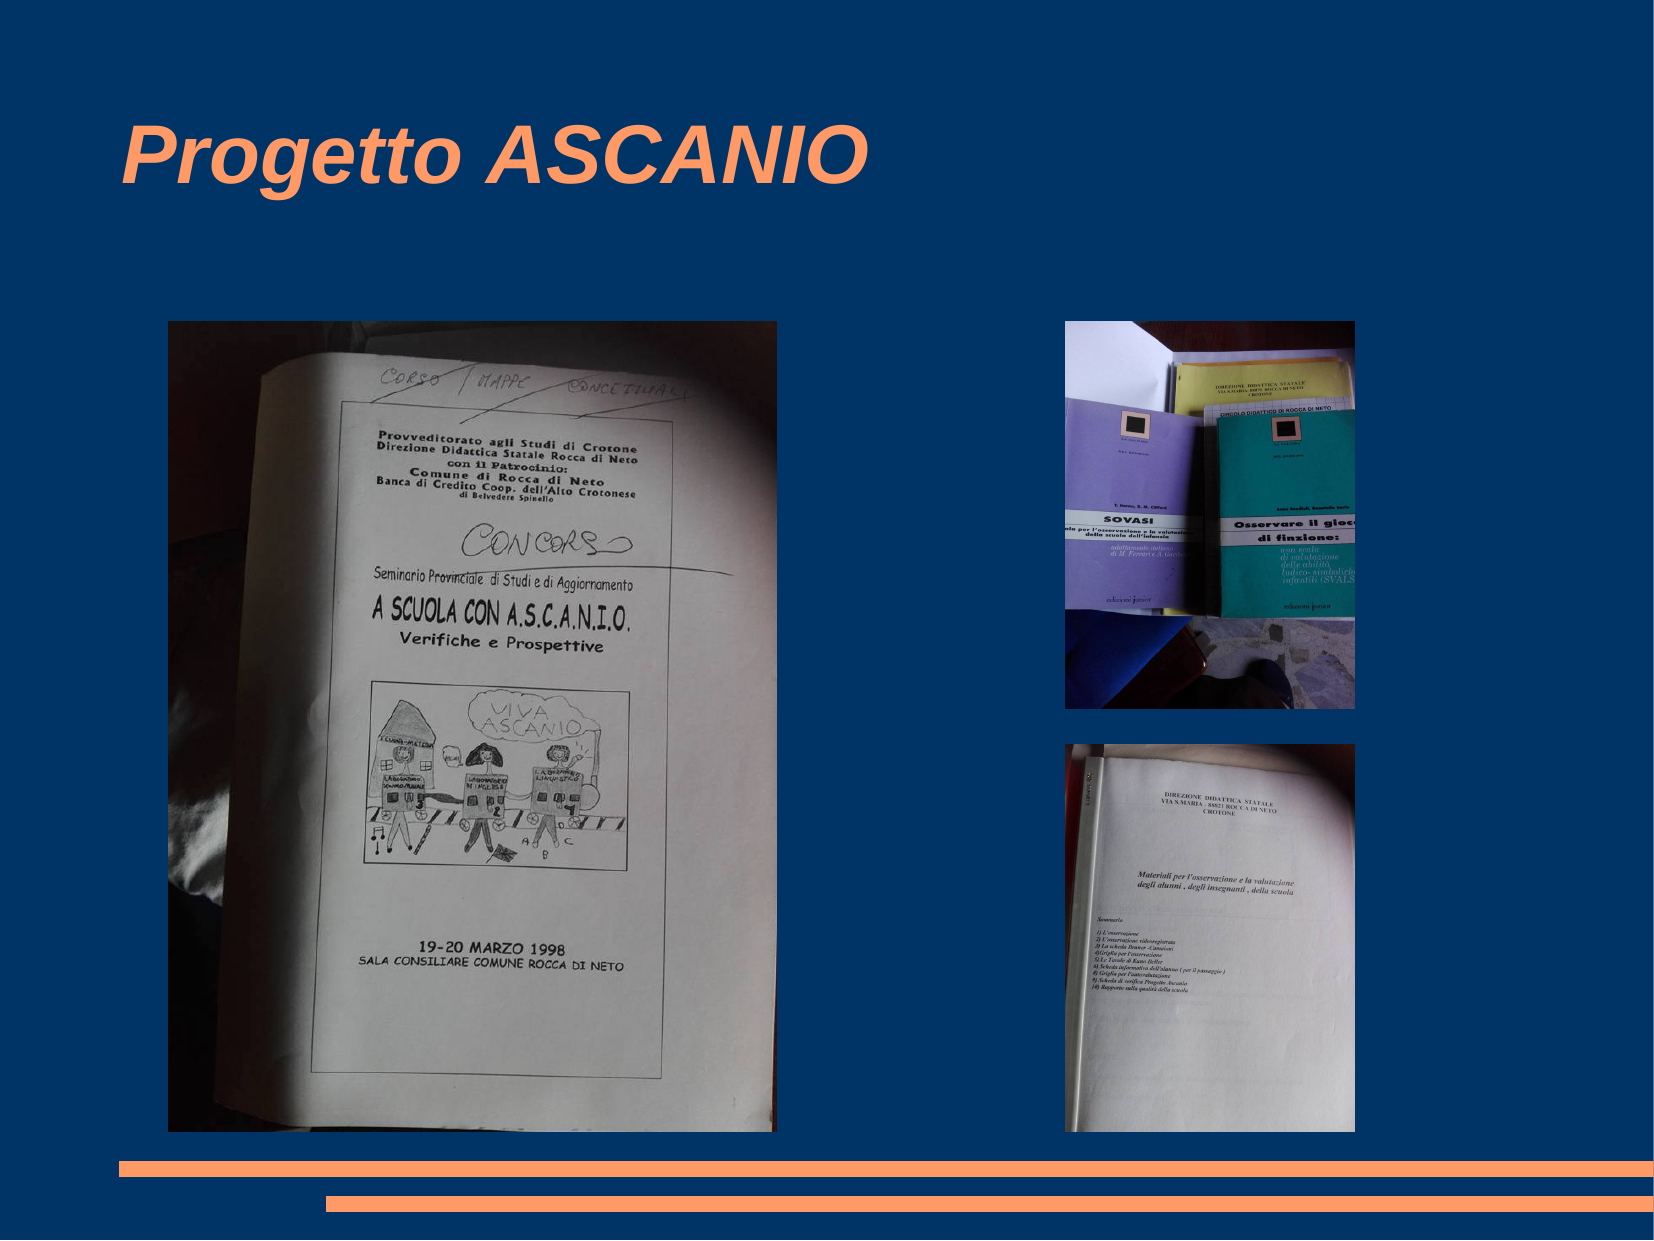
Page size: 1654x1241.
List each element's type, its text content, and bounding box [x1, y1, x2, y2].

picture [1065, 321, 1355, 709]
picture [168, 322, 777, 1132]
title Progetto ASCANIO [121, 46, 1534, 254]
picture [1065, 744, 1355, 1132]
